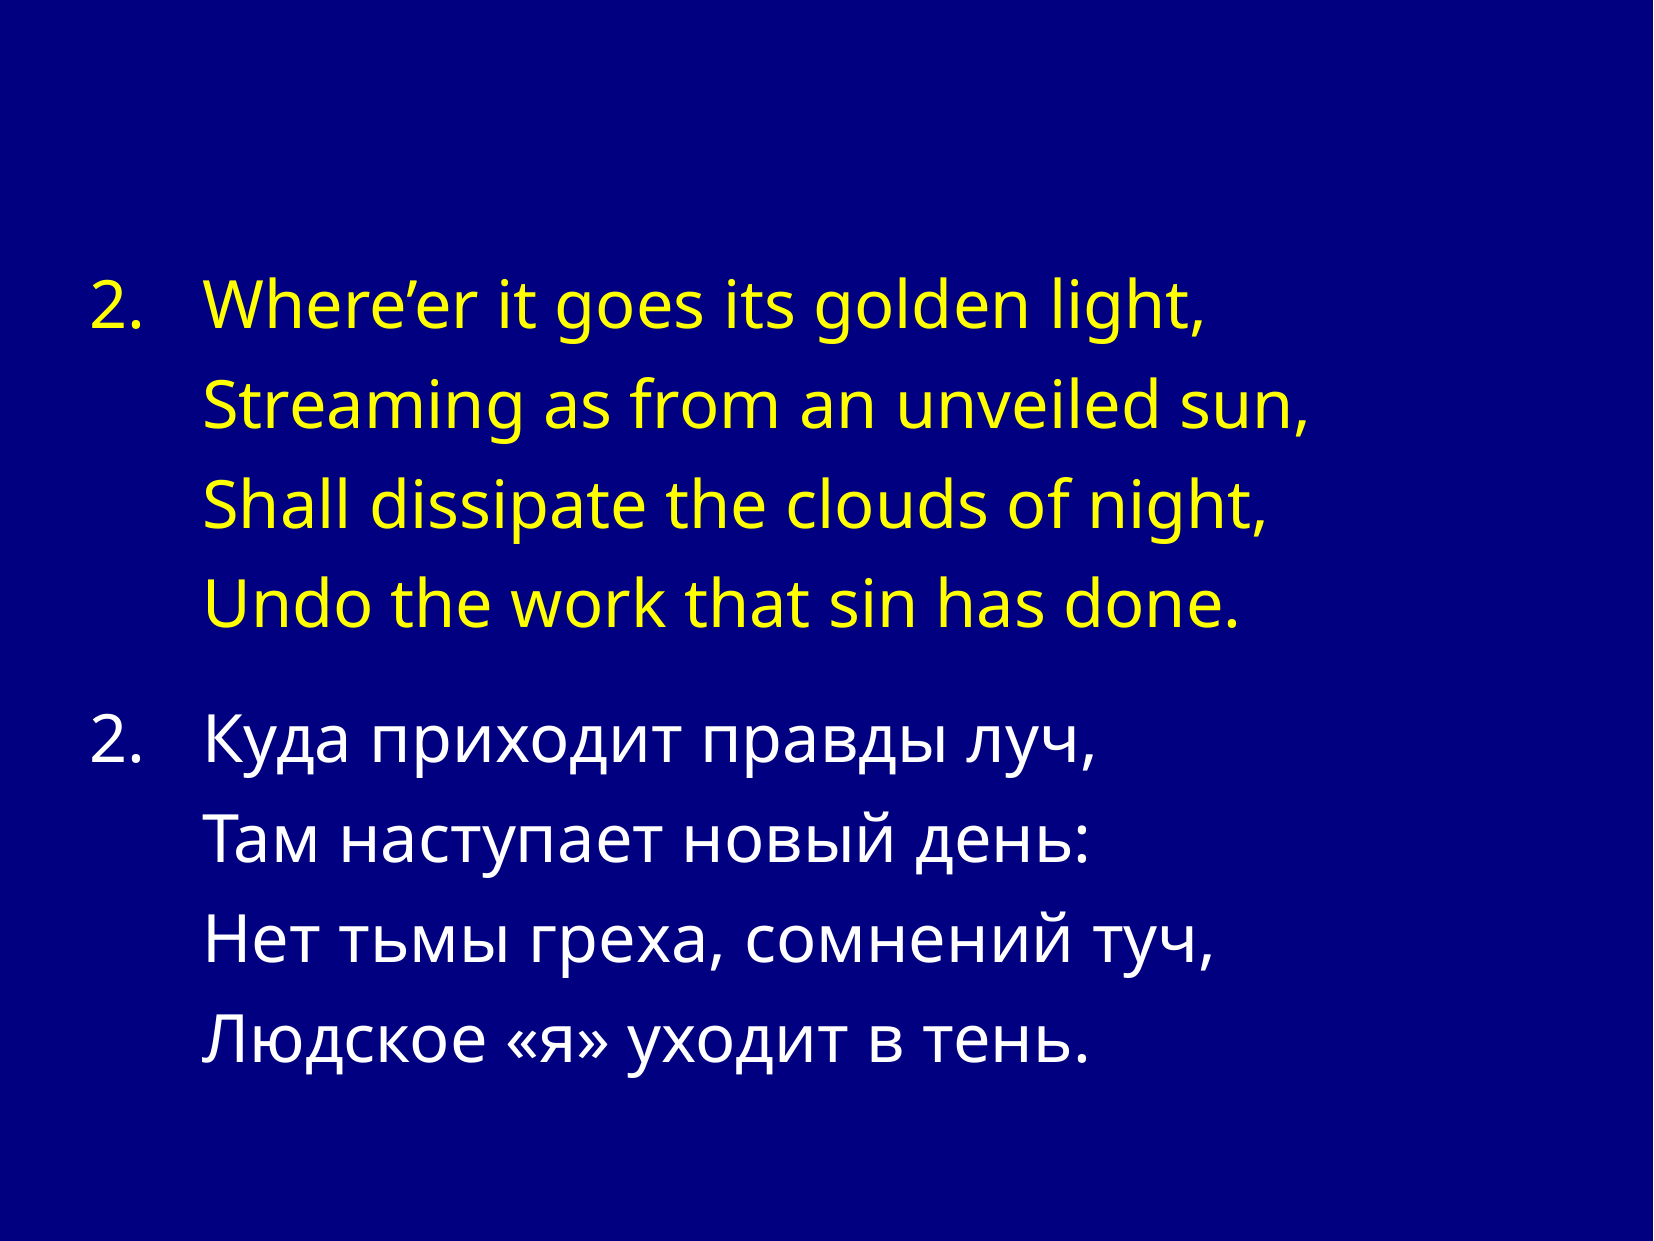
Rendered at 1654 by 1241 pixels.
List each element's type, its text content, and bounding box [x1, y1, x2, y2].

text_box 2. Where’er it goes its golden light, Streaming as from an unveiled sun, Shall dissipate the clouds of night, Undo the work that sin has done. [75, 150, 1576, 638]
text_box 2. Куда приходит правды луч, Там наступает новый день: Нет тьмы греха, сомнений туч, Людское «я» уходит в тень. [75, 675, 1576, 1163]
